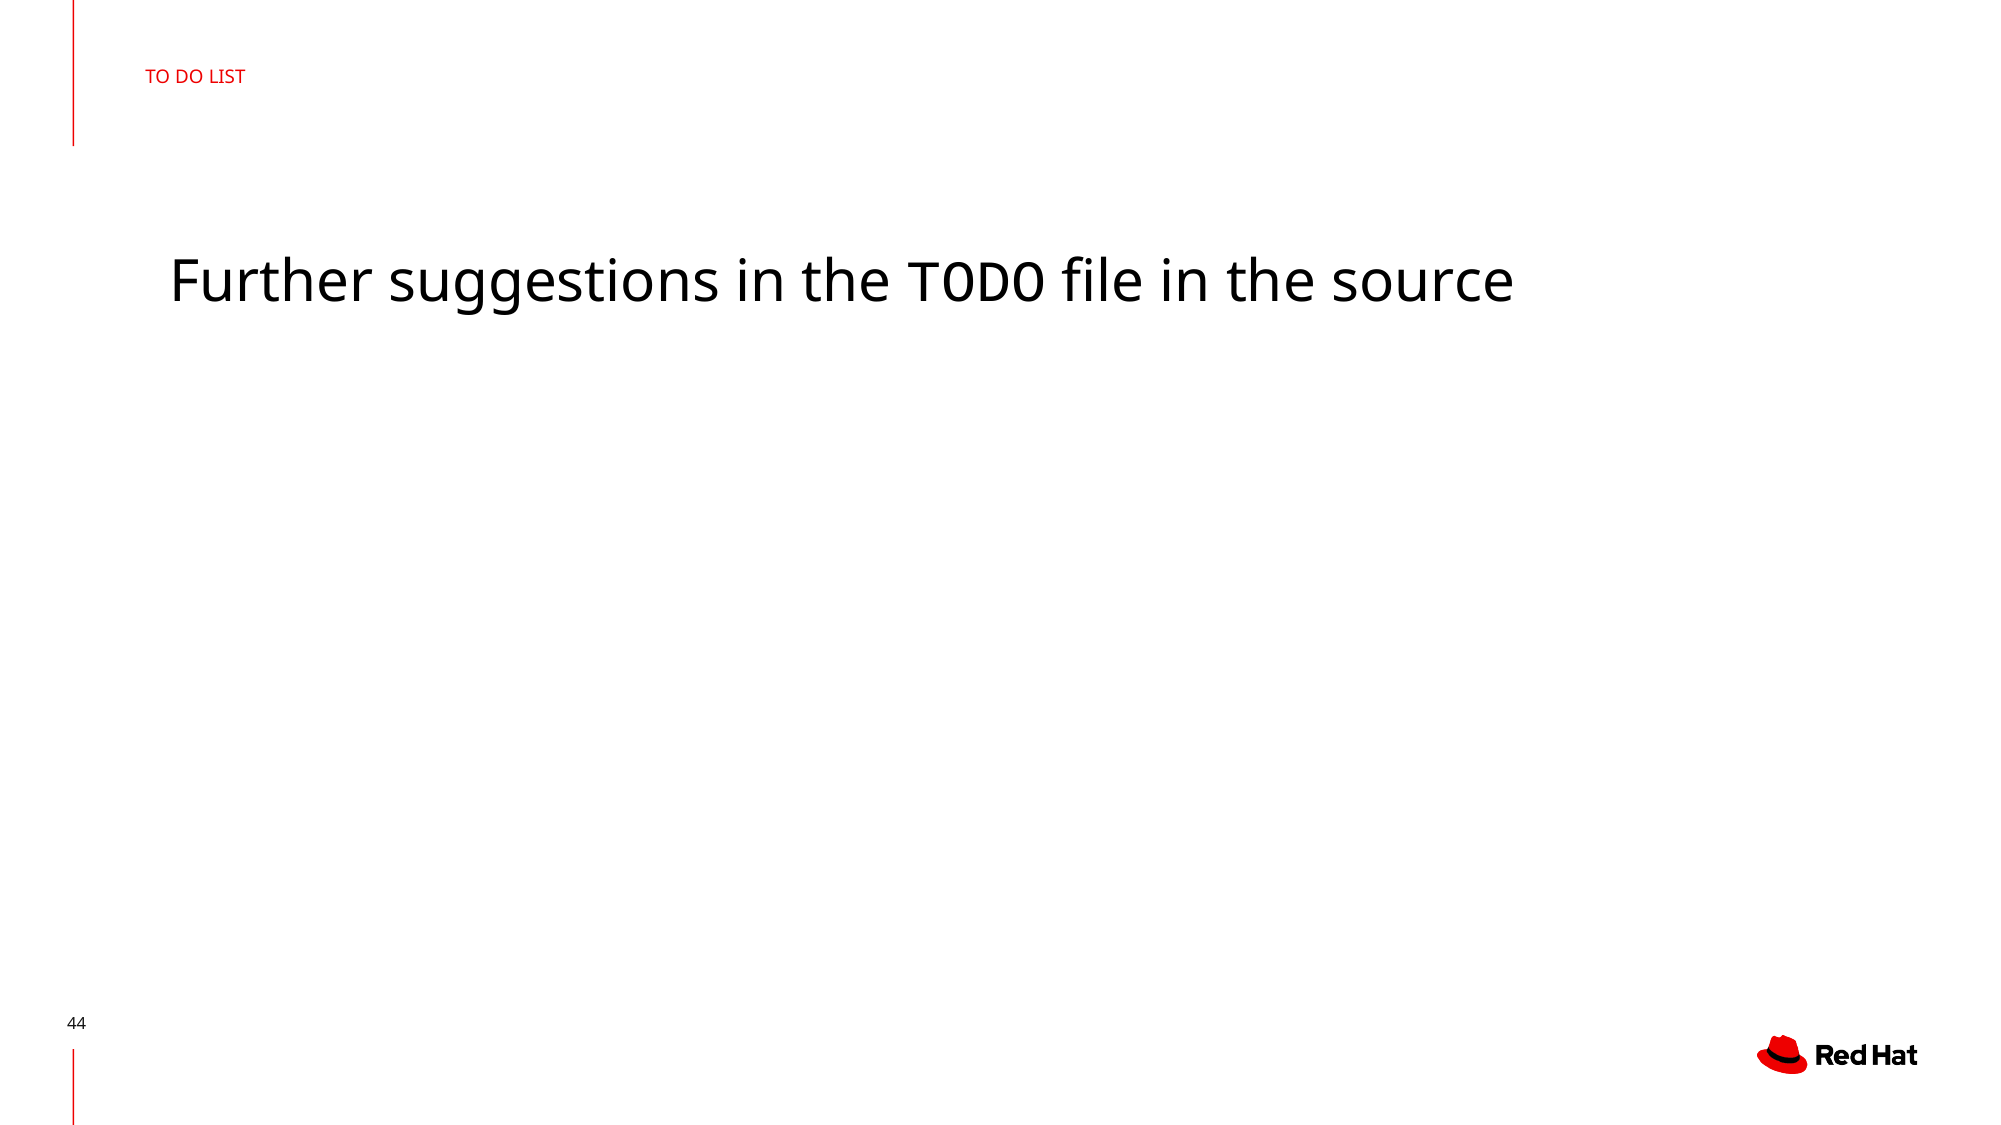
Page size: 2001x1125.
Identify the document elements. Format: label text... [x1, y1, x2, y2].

text_box Further suggestions in the TODO file in the source [154, 235, 1807, 321]
picture [1757, 1035, 1918, 1074]
text_box TO DO LIST [73, 9, 918, 144]
